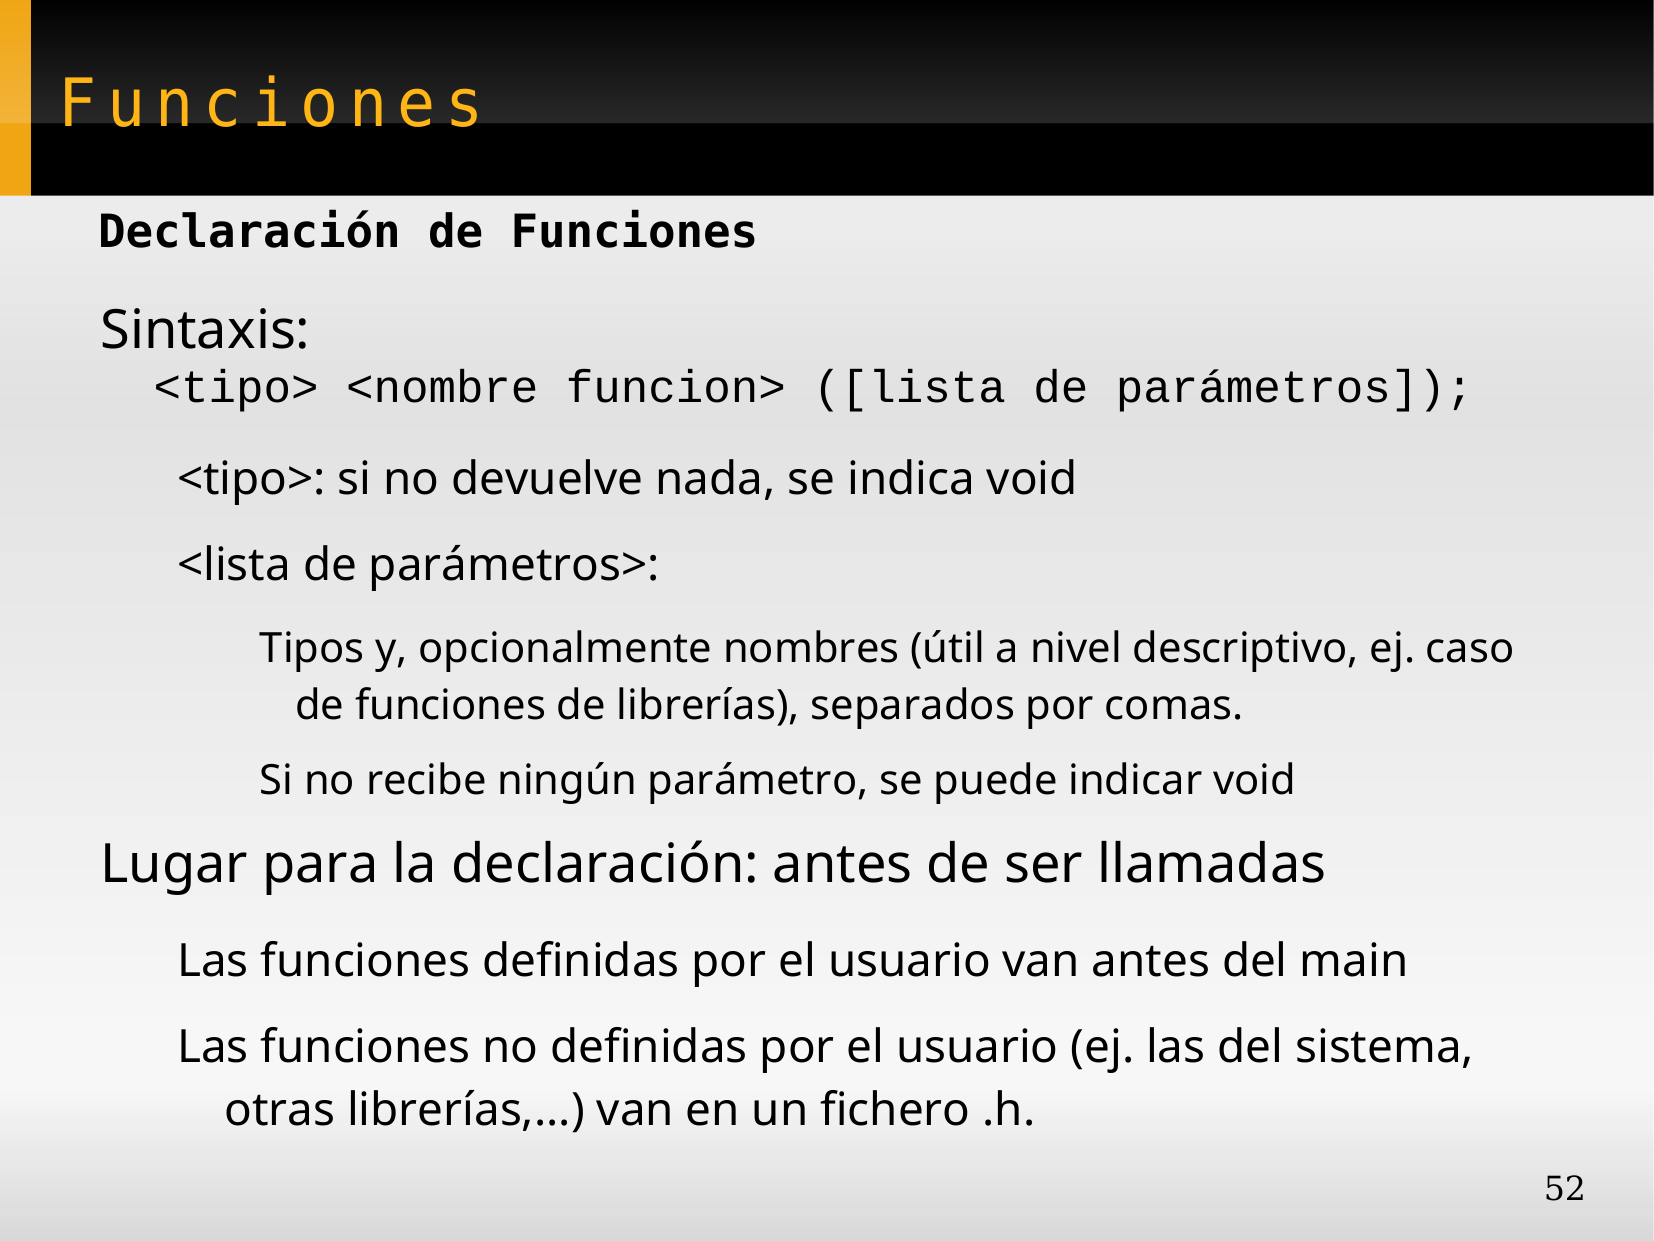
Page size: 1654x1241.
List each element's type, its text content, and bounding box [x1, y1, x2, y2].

text_box Declaración de Funciones [83, 197, 773, 266]
title Funciones [59, 29, 1595, 178]
picture [0, 0, 1654, 1241]
list Sintaxis: <tipo> <nombre funcion> ([lista de parámetros]); <tipo>: si no devuelve nada, se indica void <lista de parámetros>: Tipos y, opcionalmente nombres (útil a nivel descriptivo, ej. caso de funciones de librerías), separados por comas. Si no recibe ningún parámetro, se puede indicar void Lugar para la declaración: antes de ser llamadas Las funciones definidas por el usuario van antes del main Las funciones no definidas por el usuario (ej. las del sistema, otras librerías,...) van en un fichero .h. [82, 290, 1571, 1109]
